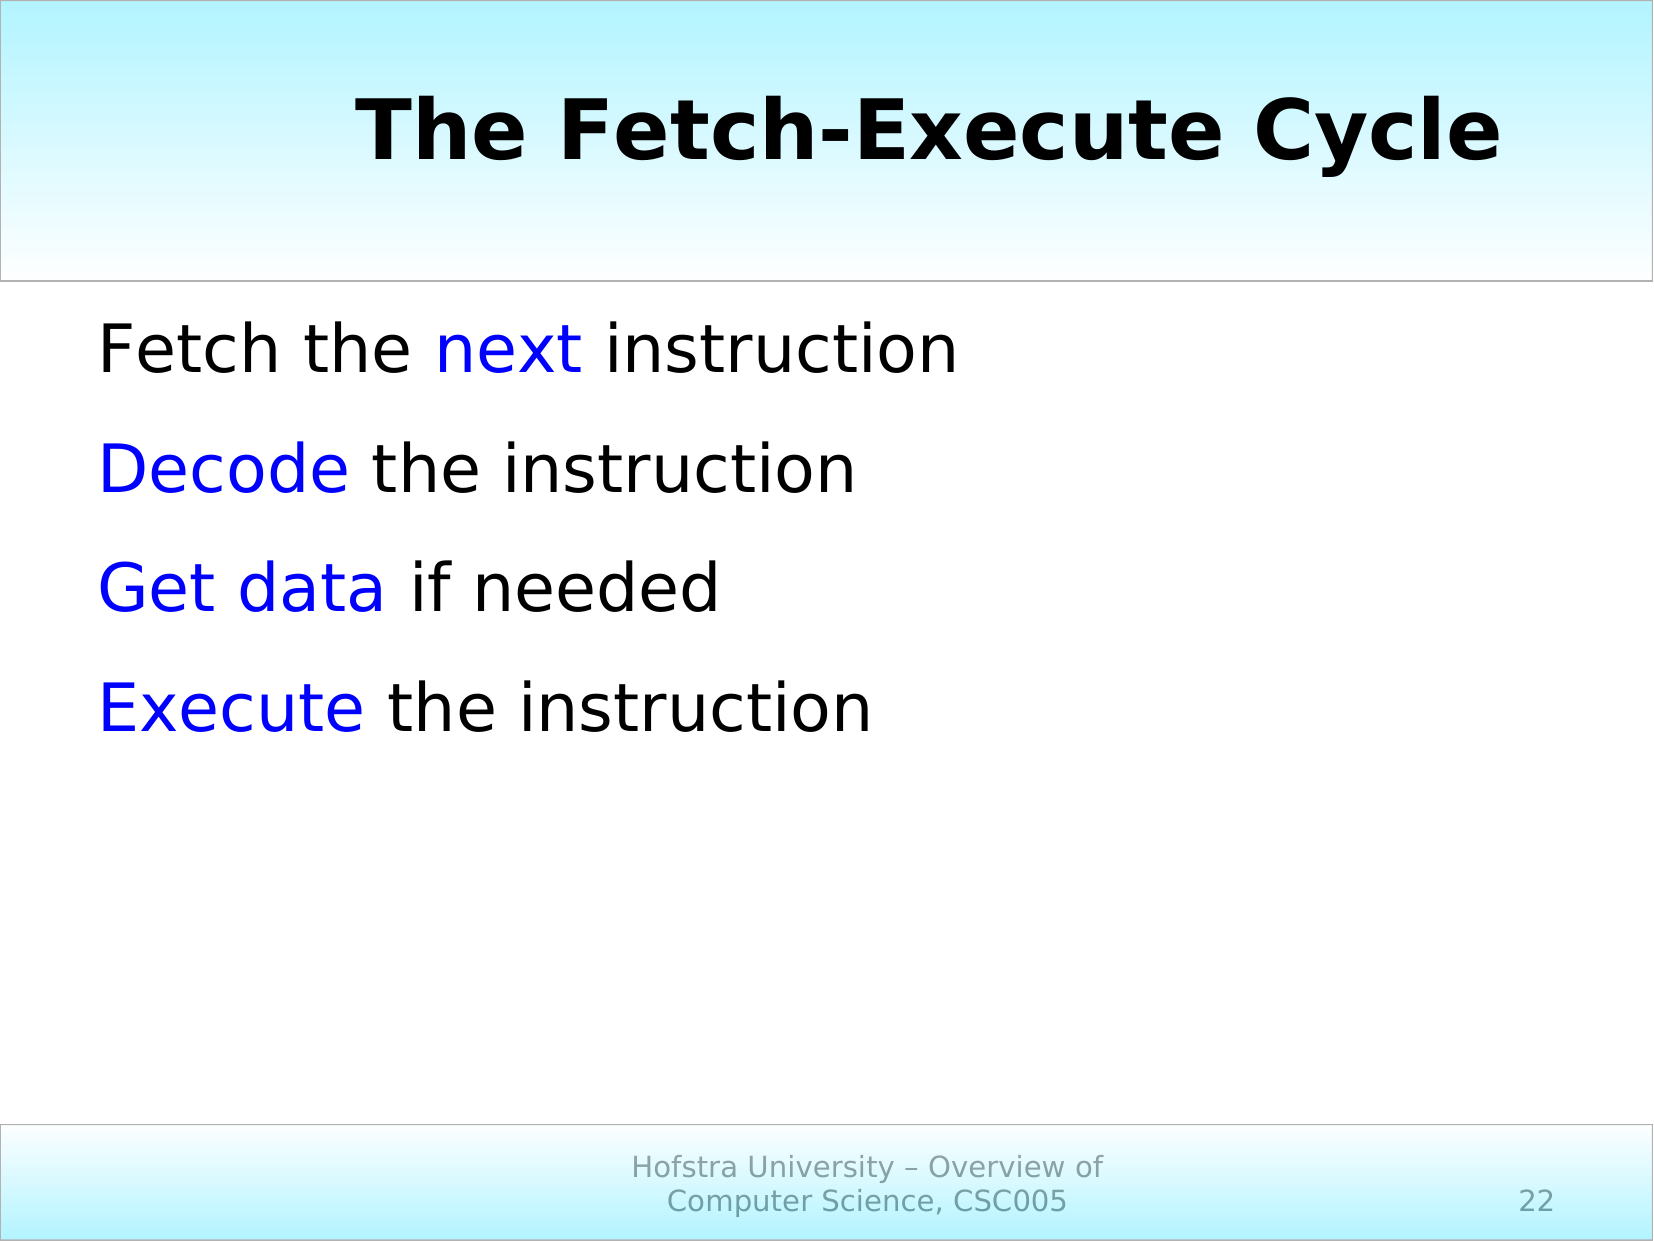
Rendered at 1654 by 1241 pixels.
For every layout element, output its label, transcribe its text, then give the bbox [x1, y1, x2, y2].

title The Fetch-Execute Cycle [247, 27, 1612, 235]
list Fetch the next instruction Decode the instruction Get data if needed Execute the instruction [82, 303, 1571, 1131]
